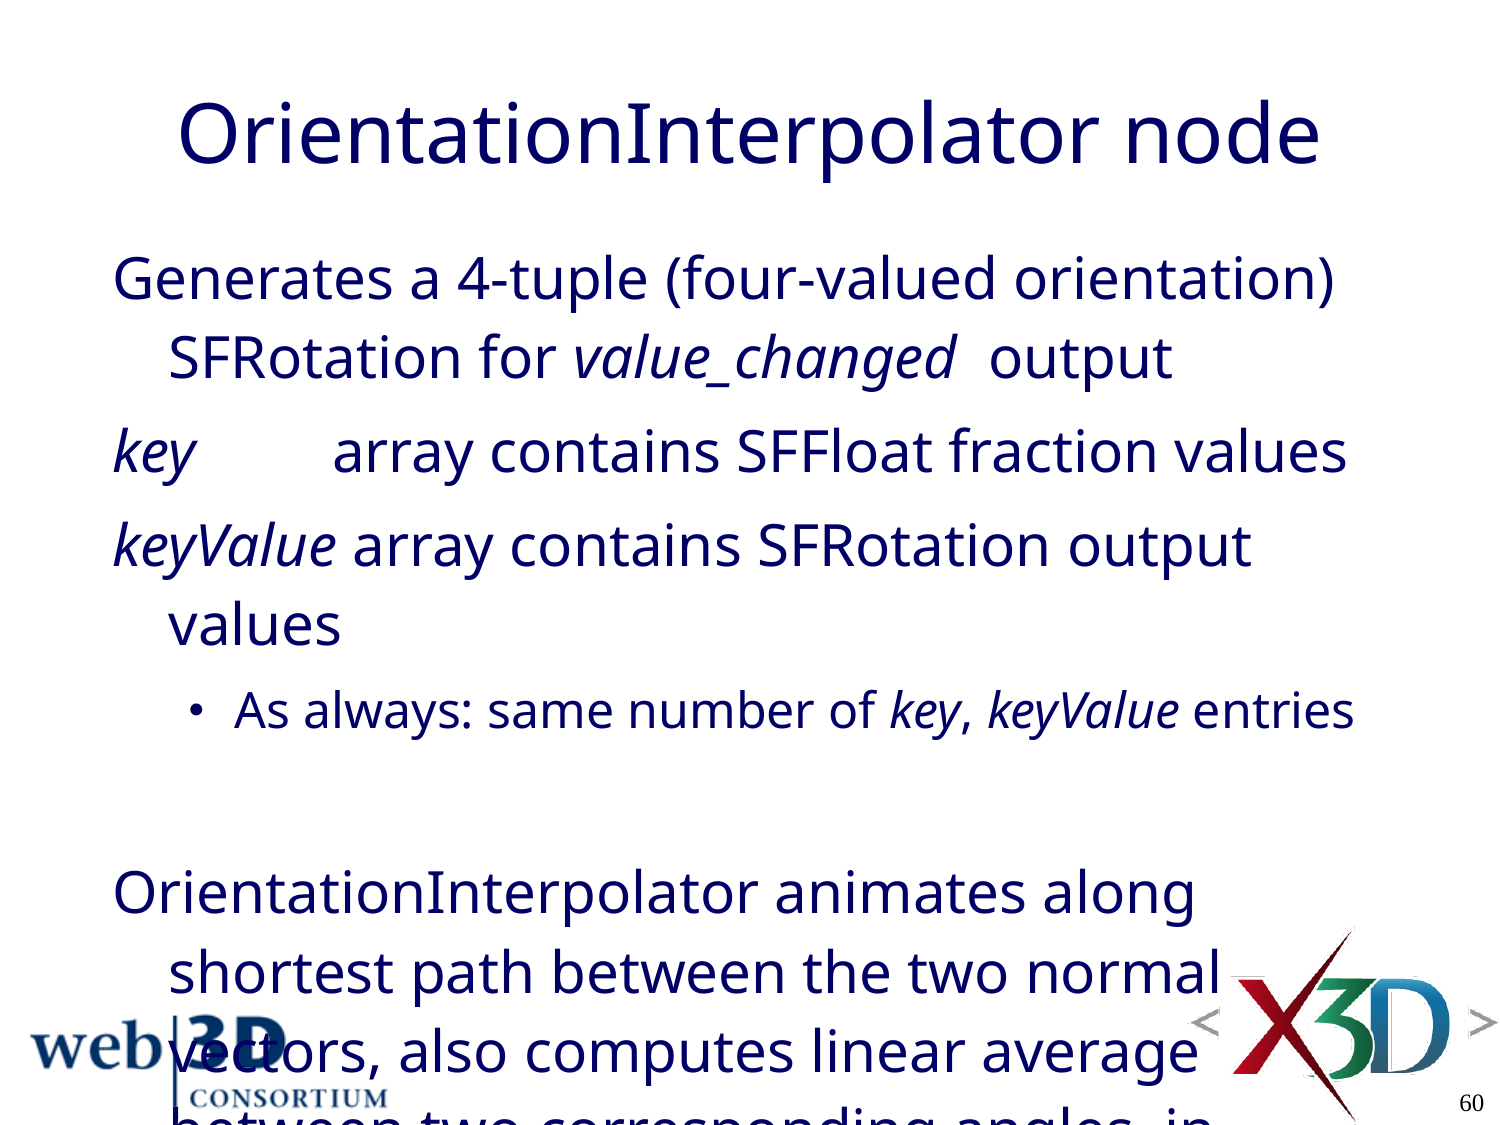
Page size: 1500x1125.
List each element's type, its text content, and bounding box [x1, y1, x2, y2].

picture [1187, 926, 1500, 1125]
title OrientationInterpolator node [112, 44, 1388, 218]
picture [12, 998, 413, 1118]
picture [1187, 1045, 1192, 1053]
list Generates a 4-tuple (four-valued orientation) SFRotation for value_changed output key array contains SFFloat fraction values keyValue array contains SFRotation output values As always: same number of key, keyValue entries OrientationInterpolator animates along shortest path between the two normal vectors, also computes linear average between two corresponding angles, in keyValue array [112, 237, 1388, 1001]
picture [406, 1057, 413, 1068]
